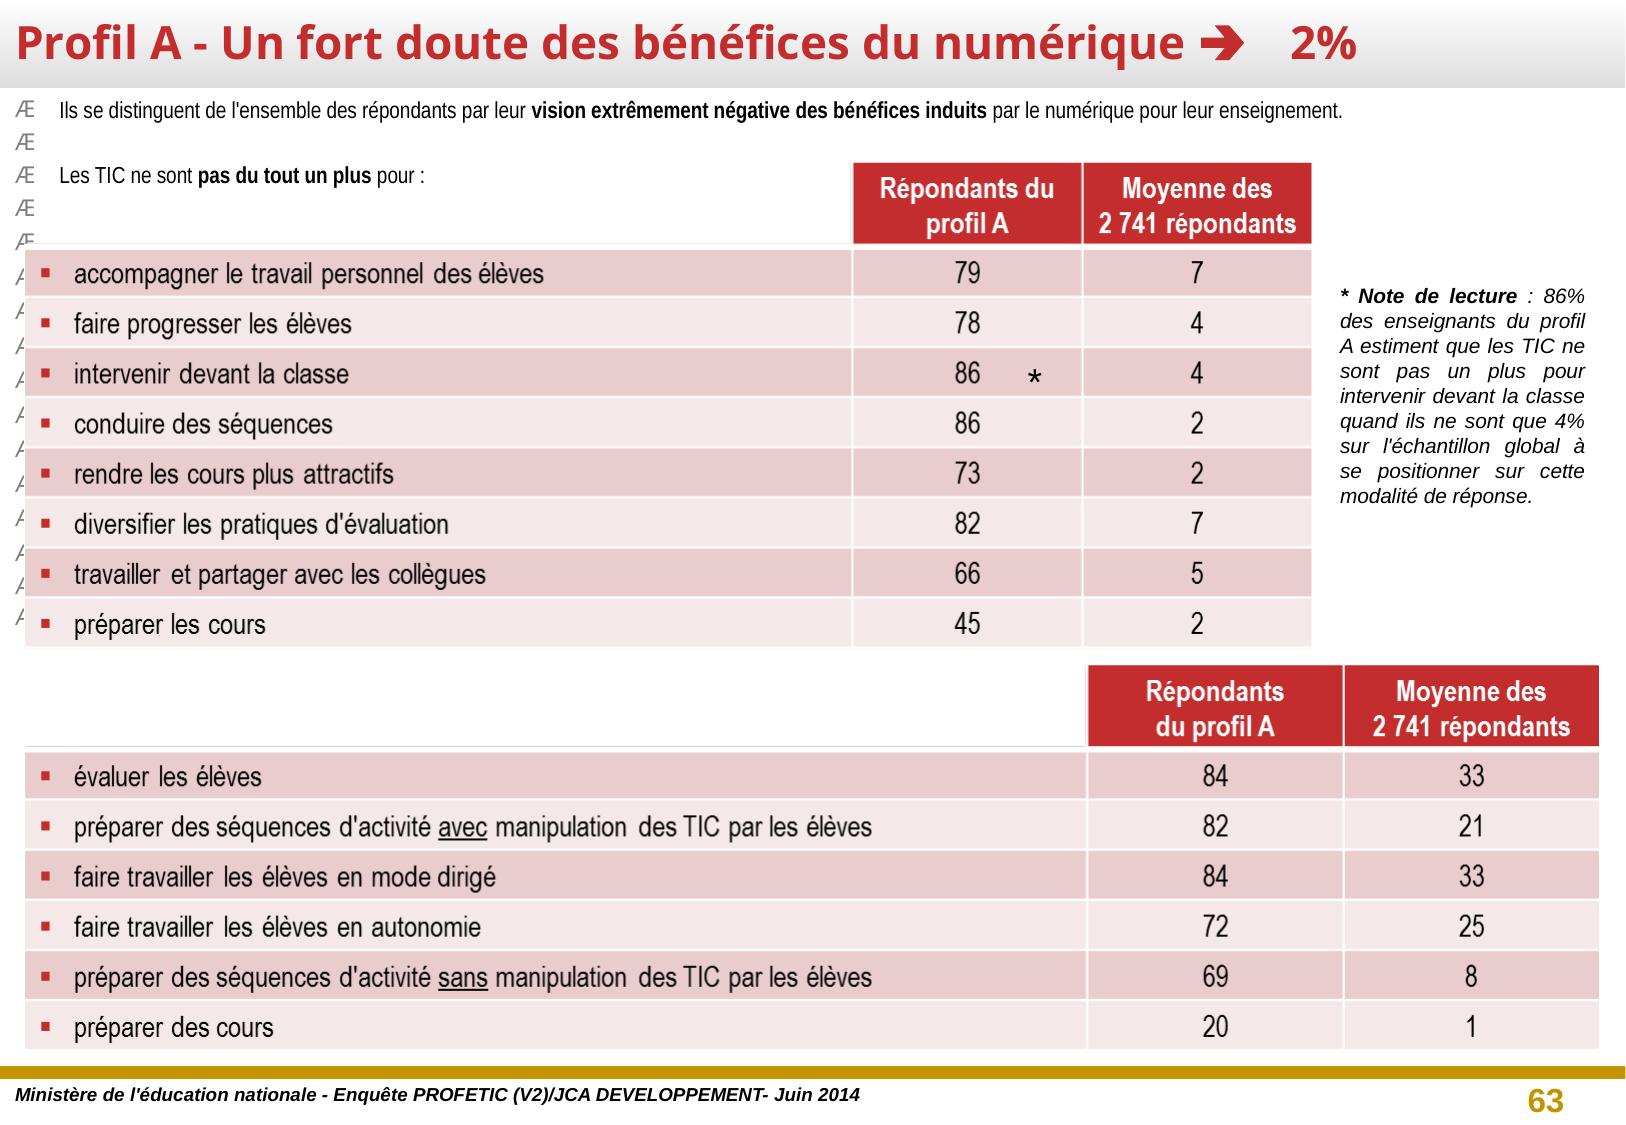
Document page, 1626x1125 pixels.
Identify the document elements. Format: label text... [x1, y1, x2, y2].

text_box Ministère de l'éducation nationale - Enquête PROFETIC (V2)/JCA DEVELOPPEMENT- Juin 2014 [0, 1074, 1501, 1125]
list Ils se distinguent de l'ensemble des répondants par leur vision extrêmement négative des bénéfices induits par le numérique pour leur enseignement. Les TIC ne sont pas du tout un plus pour : Aussi, n'est-il pas surprenant de constater que ce sont des non utilisateurs du numérique. Une large proportion dit ne jamais les utiliser pour : [0, 87, 1600, 641]
picture [24, 664, 1600, 1061]
picture [24, 161, 1313, 657]
text_box * Note de lecture : 86% des enseignants du profil A estiment que les TIC ne sont pas un plus pour intervenir devant la classe quand ils ne sont que 4% sur l'échantillon global à se positionner sur cette modalité de réponse. [1325, 275, 1601, 518]
title Profil A - Un fort doute des bénéfices du numérique  2% [0, 0, 1625, 88]
text_box * [1012, 350, 1058, 411]
text_box 63 [1512, 1071, 1625, 1125]
